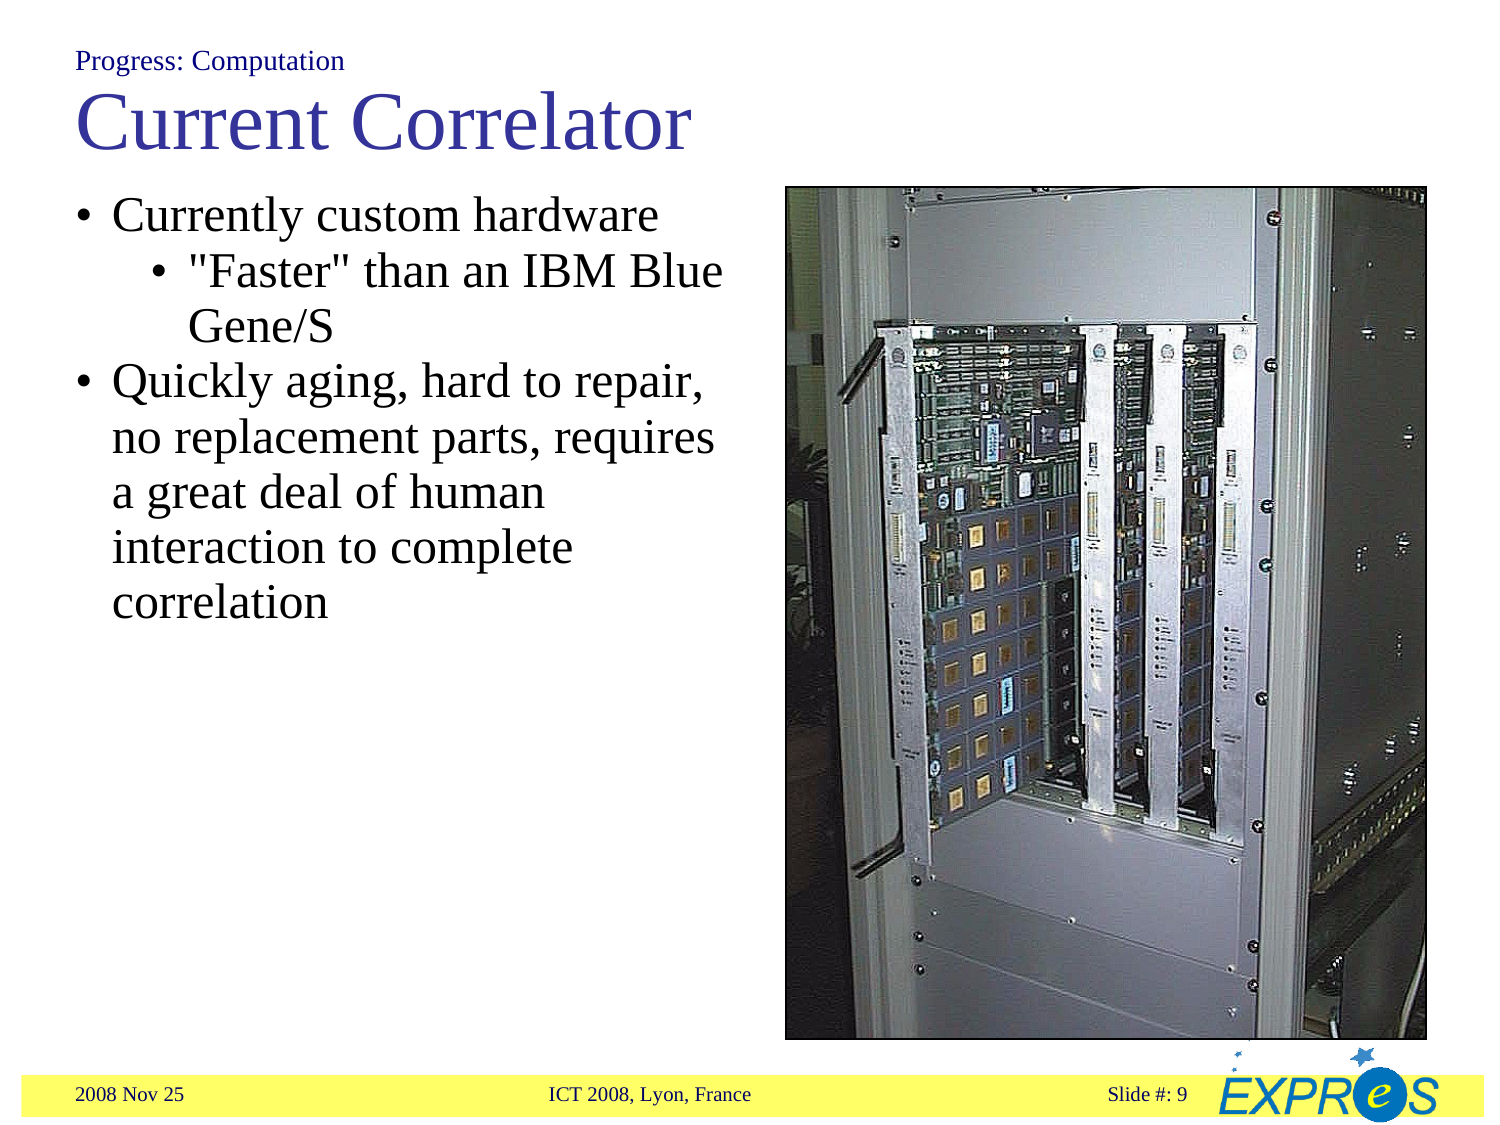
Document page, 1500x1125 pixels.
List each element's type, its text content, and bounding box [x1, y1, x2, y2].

list Currently custom hardware "Faster" than an IBM Blue Gene/S Quickly aging, hard to repair, no replacement parts, requires a great deal of human interaction to complete correlation [75, 187, 751, 1023]
picture [21, 1006, 1500, 1125]
picture [787, 187, 1426, 1038]
text_box Progress: Computation [75, 37, 1426, 85]
title Current Correlator [75, 85, 1426, 172]
